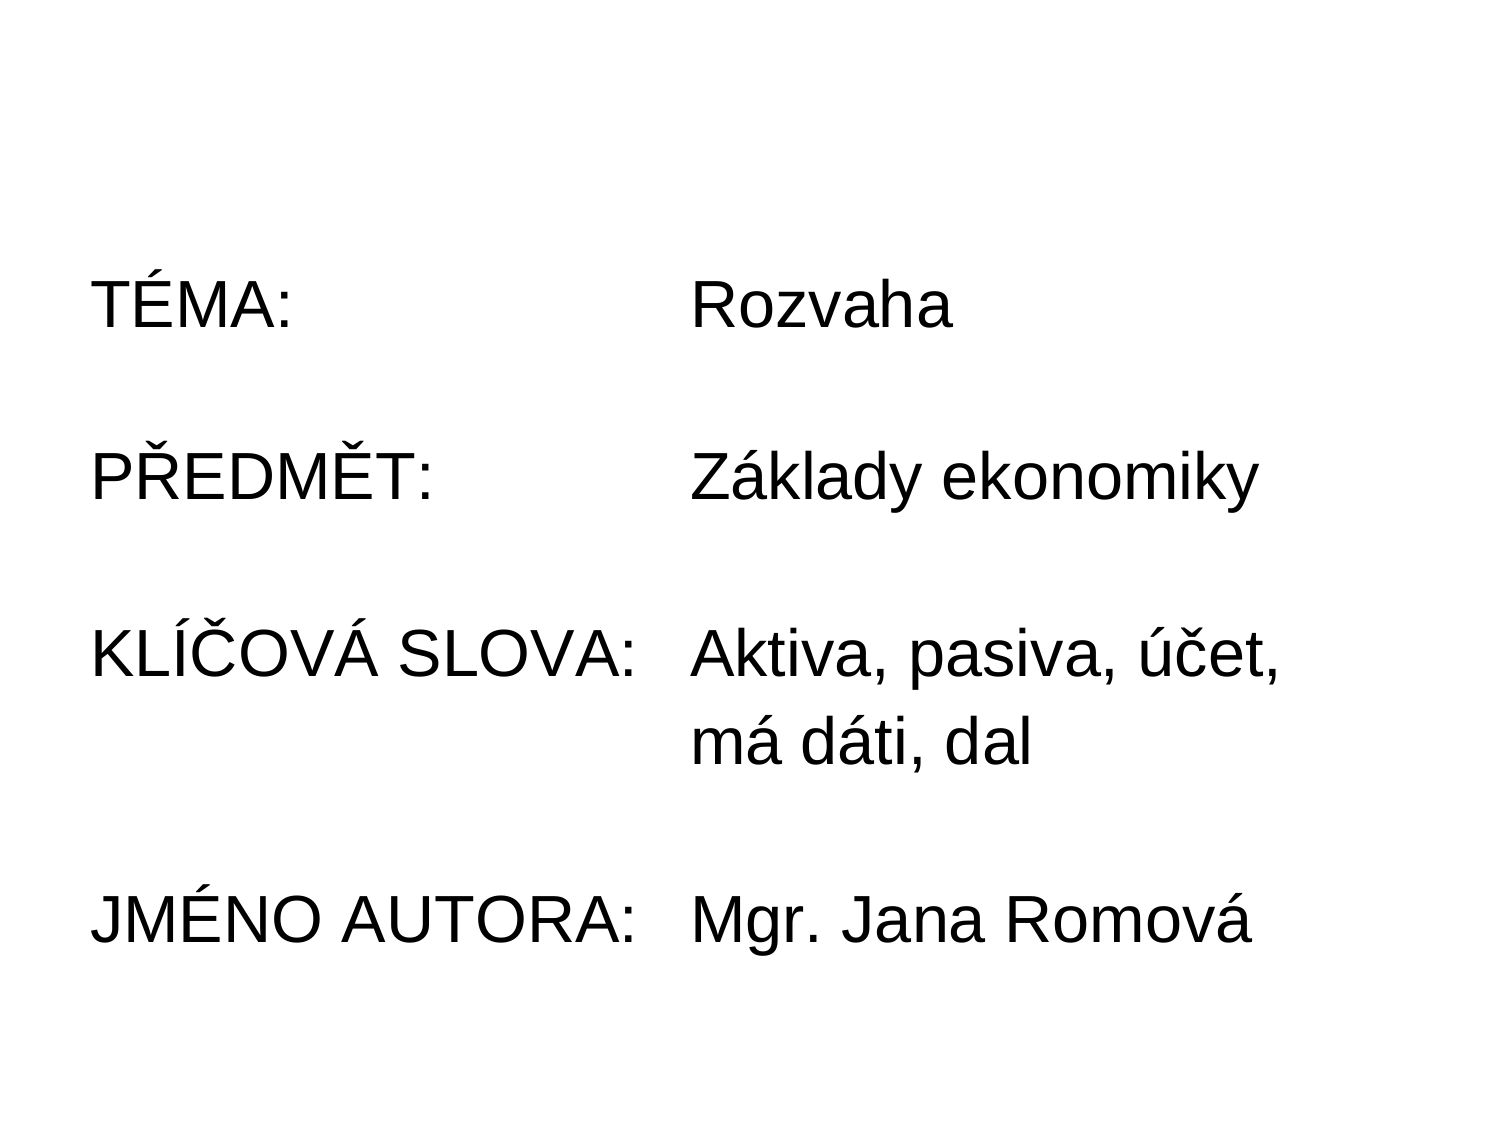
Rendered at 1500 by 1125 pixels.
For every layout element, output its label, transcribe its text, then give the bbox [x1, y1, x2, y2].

list TÉMA: Rozvaha PŘEDMĚT: Základy ekonomiky KLÍČOVÁ SLOVA: Aktiva, pasiva, účet, má dáti, dal JMÉNO AUTORA: Mgr. Jana Romová [75, 262, 1426, 1053]
